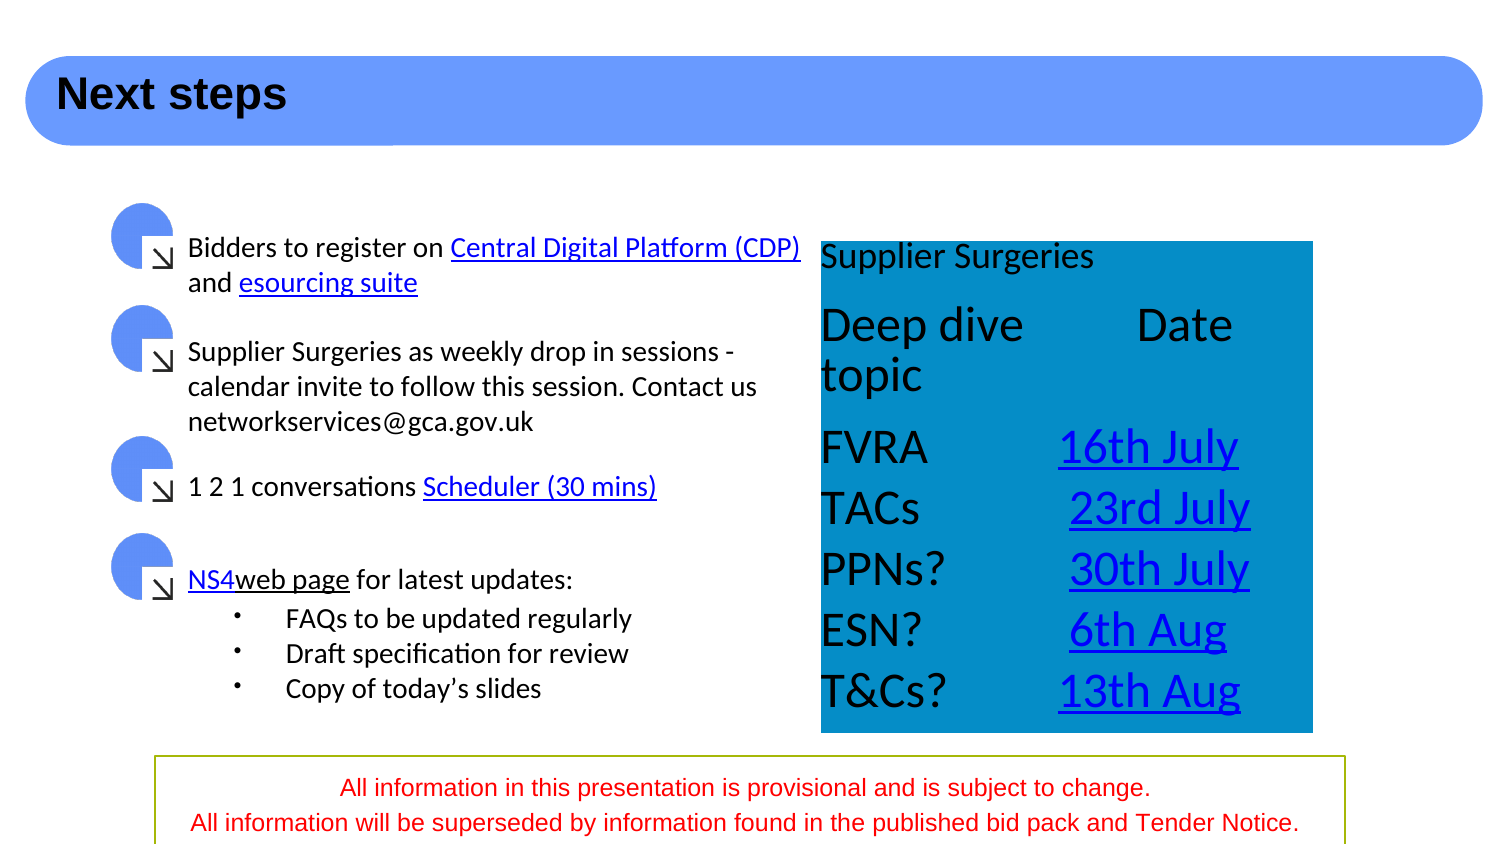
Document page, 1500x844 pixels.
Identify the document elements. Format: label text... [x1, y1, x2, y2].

picture [111, 436, 173, 502]
title Next steps [55, 63, 1235, 130]
table_cell ESN? [821, 609, 1057, 670]
text_box 1 2 1 conversations Scheduler (30 mins) [172, 452, 779, 519]
text_box All information in this presentation is provisional and is subject to change. All information will be superseded by information found in the published bid pack and Tender Notice. [155, 755, 1346, 844]
text_box Supplier Surgeries as weekly drop in sessions - calendar invite to follow this session. Contact us networkservices@gca.gov.uk [172, 316, 821, 383]
table_cell Date [1057, 304, 1313, 426]
picture [111, 533, 173, 600]
table_cell 23rd July [1057, 487, 1313, 548]
table_cell 13th Aug [1057, 670, 1313, 733]
picture [111, 203, 173, 269]
table_cell PPNs? [821, 548, 1057, 609]
table_cell 16th July [1057, 426, 1313, 487]
text_box Bidders to register on Central Digital Platform (CDP) and esourcing suite [172, 213, 821, 279]
table_cell TACs [821, 487, 1057, 548]
text_box NS4 web page for latest updates: FAQs to be updated regularly Draft specification for review Copy of today’s slides [172, 544, 821, 731]
table_cell 30th July [1057, 548, 1313, 609]
table_cell T&Cs? [821, 670, 1057, 733]
table_cell Deep dive topic [821, 304, 1057, 426]
table_cell 6th Aug [1057, 609, 1313, 670]
table_header Supplier Surgeries [821, 241, 1313, 304]
picture [111, 305, 173, 372]
table_cell FVRA [821, 426, 1057, 487]
